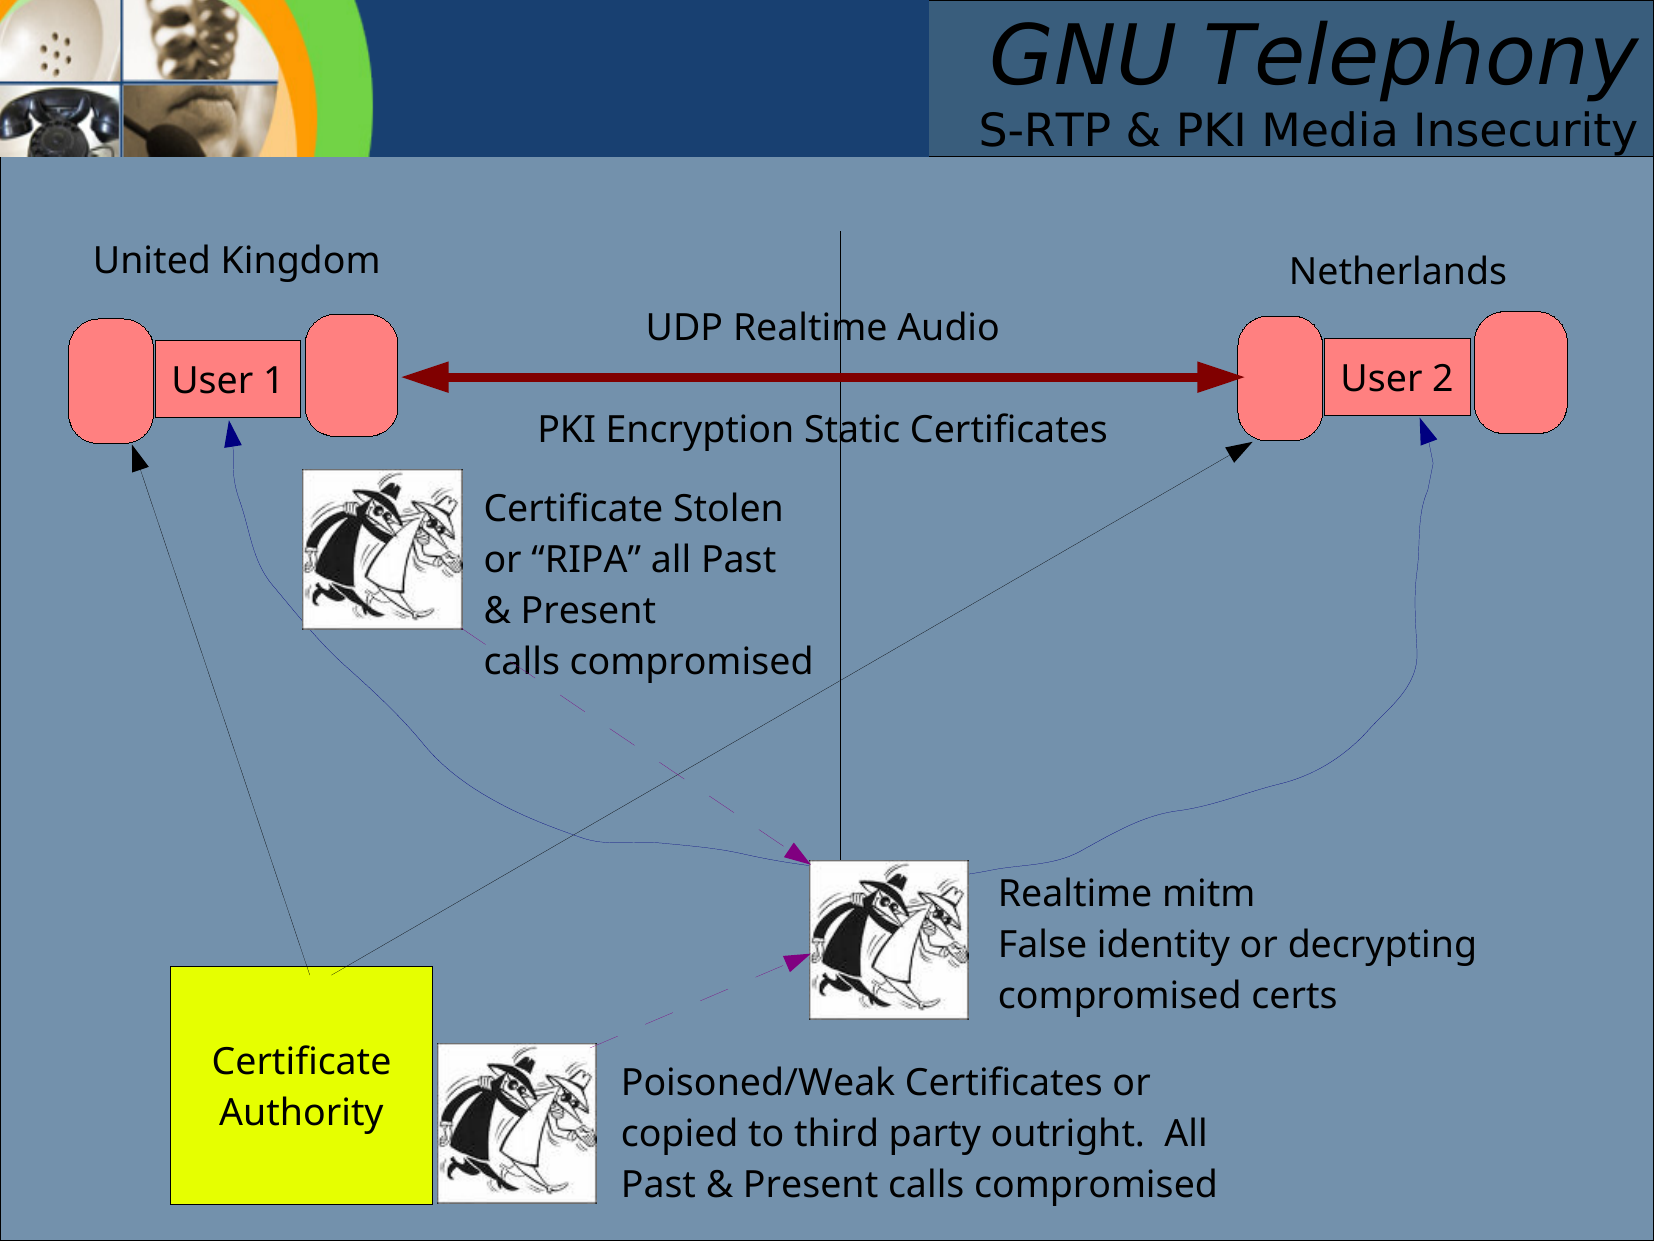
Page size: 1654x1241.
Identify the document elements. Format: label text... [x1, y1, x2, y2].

text_box Netherlands [1274, 237, 1533, 296]
text_box GNU Telephony S-RTP & PKI Media Insecurity [941, 0, 1654, 169]
picture [302, 469, 463, 630]
picture [0, 0, 929, 157]
text_box Poisoned/Weak Certificates or copied to third party outright. All Past & Present calls compromised [606, 1047, 1275, 1194]
text_box [0, 0, 1654, 1241]
text_box Certificate Stolen or “RIPA” all Past & Present calls compromised [468, 474, 850, 664]
text_box User 2 [1324, 338, 1471, 416]
text_box User 1 [155, 340, 301, 418]
text_box United Kingdom [78, 226, 409, 285]
picture [437, 1043, 597, 1204]
text_box Realtime mitm False identity or decrypting compromised certs [983, 859, 1530, 1005]
text_box Certificate Authority [170, 966, 433, 1205]
picture [809, 860, 969, 1020]
